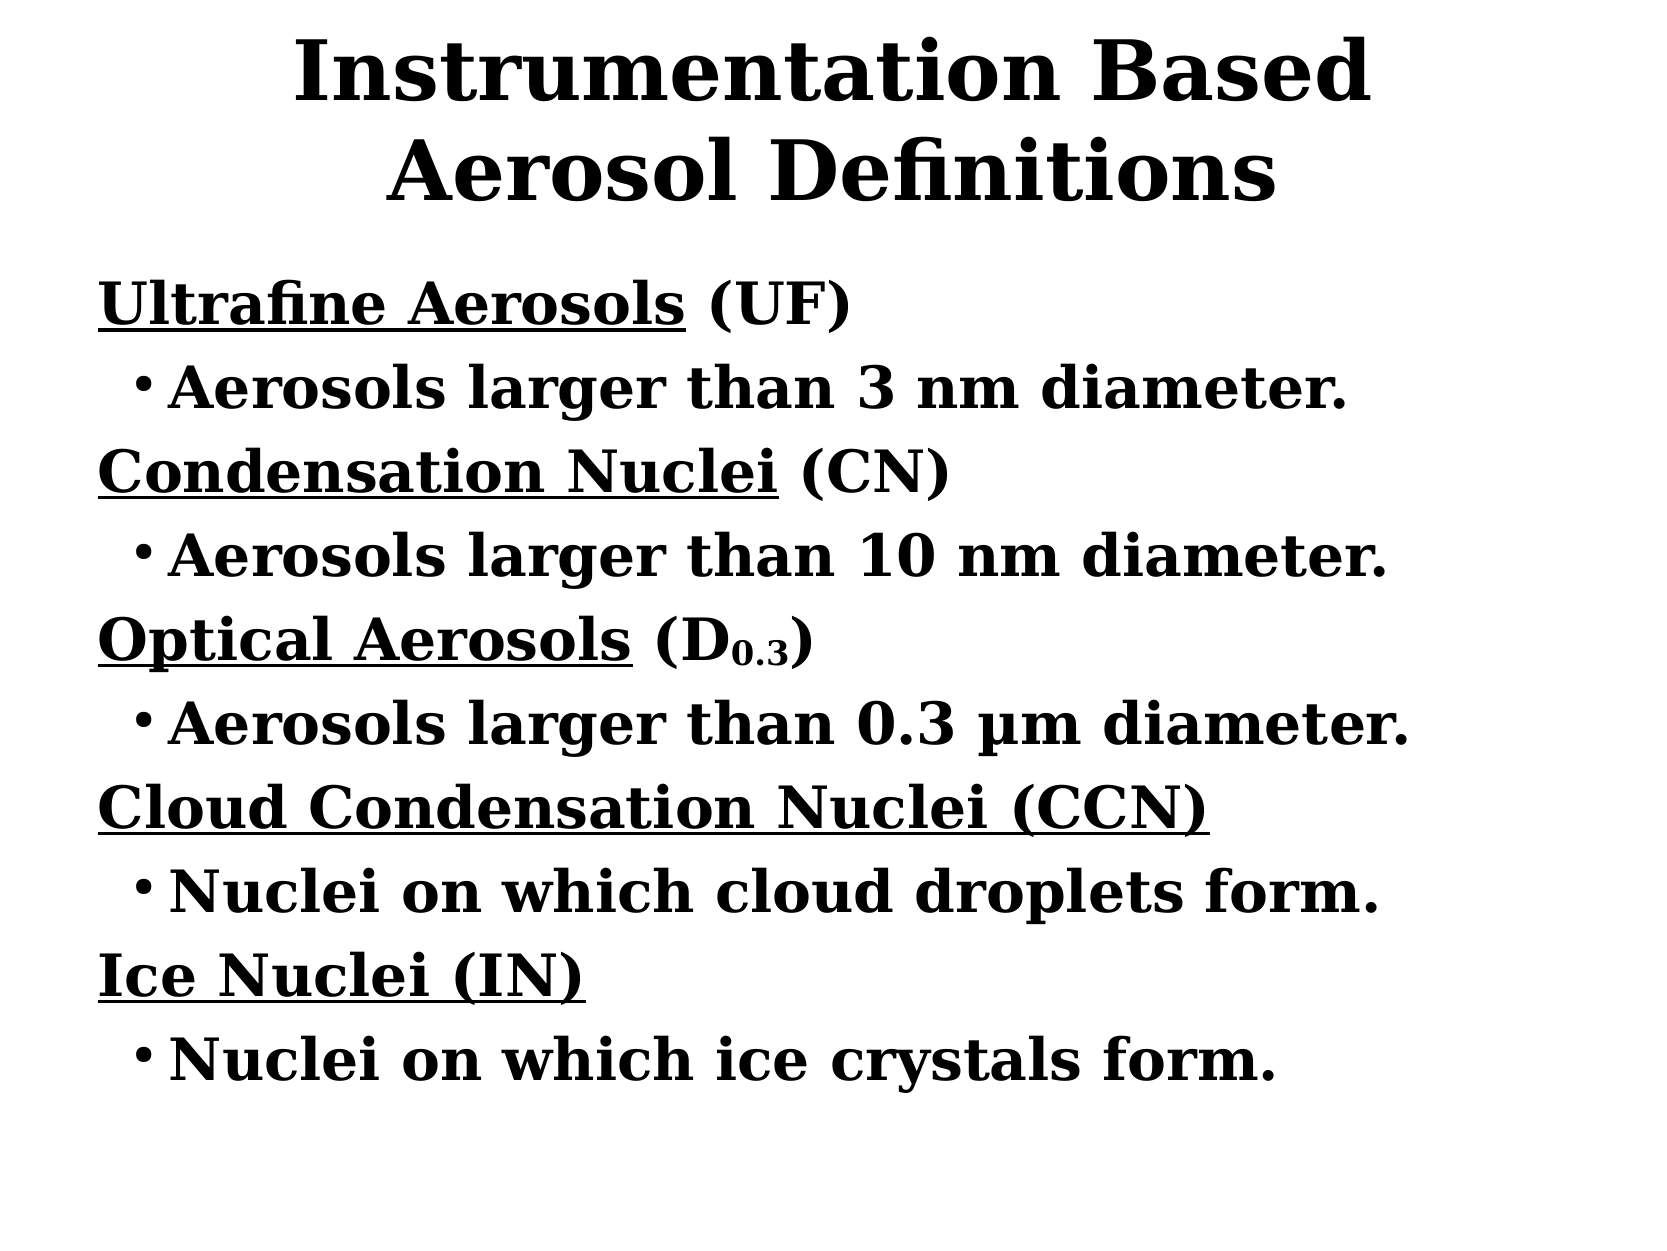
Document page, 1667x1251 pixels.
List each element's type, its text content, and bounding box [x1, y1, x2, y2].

text_box Instrumentation Based Aerosol Definitions [0, 9, 1276, 1251]
text_box Ultrafine Aerosols (UF)‏ Aerosols larger than 3 nm diameter. Condensation Nuclei (CN)‏ Aerosols larger than 10 nm diameter. Optical Aerosols (D0.3)‏ Aerosols larger than 0.3 µm diameter. Cloud Condensation Nuclei (CCN)‏ Nuclei on which cloud droplets form. Ice Nuclei (IN)‏ Nuclei on which ice crystals form. [1276, 251, 1374, 1251]
